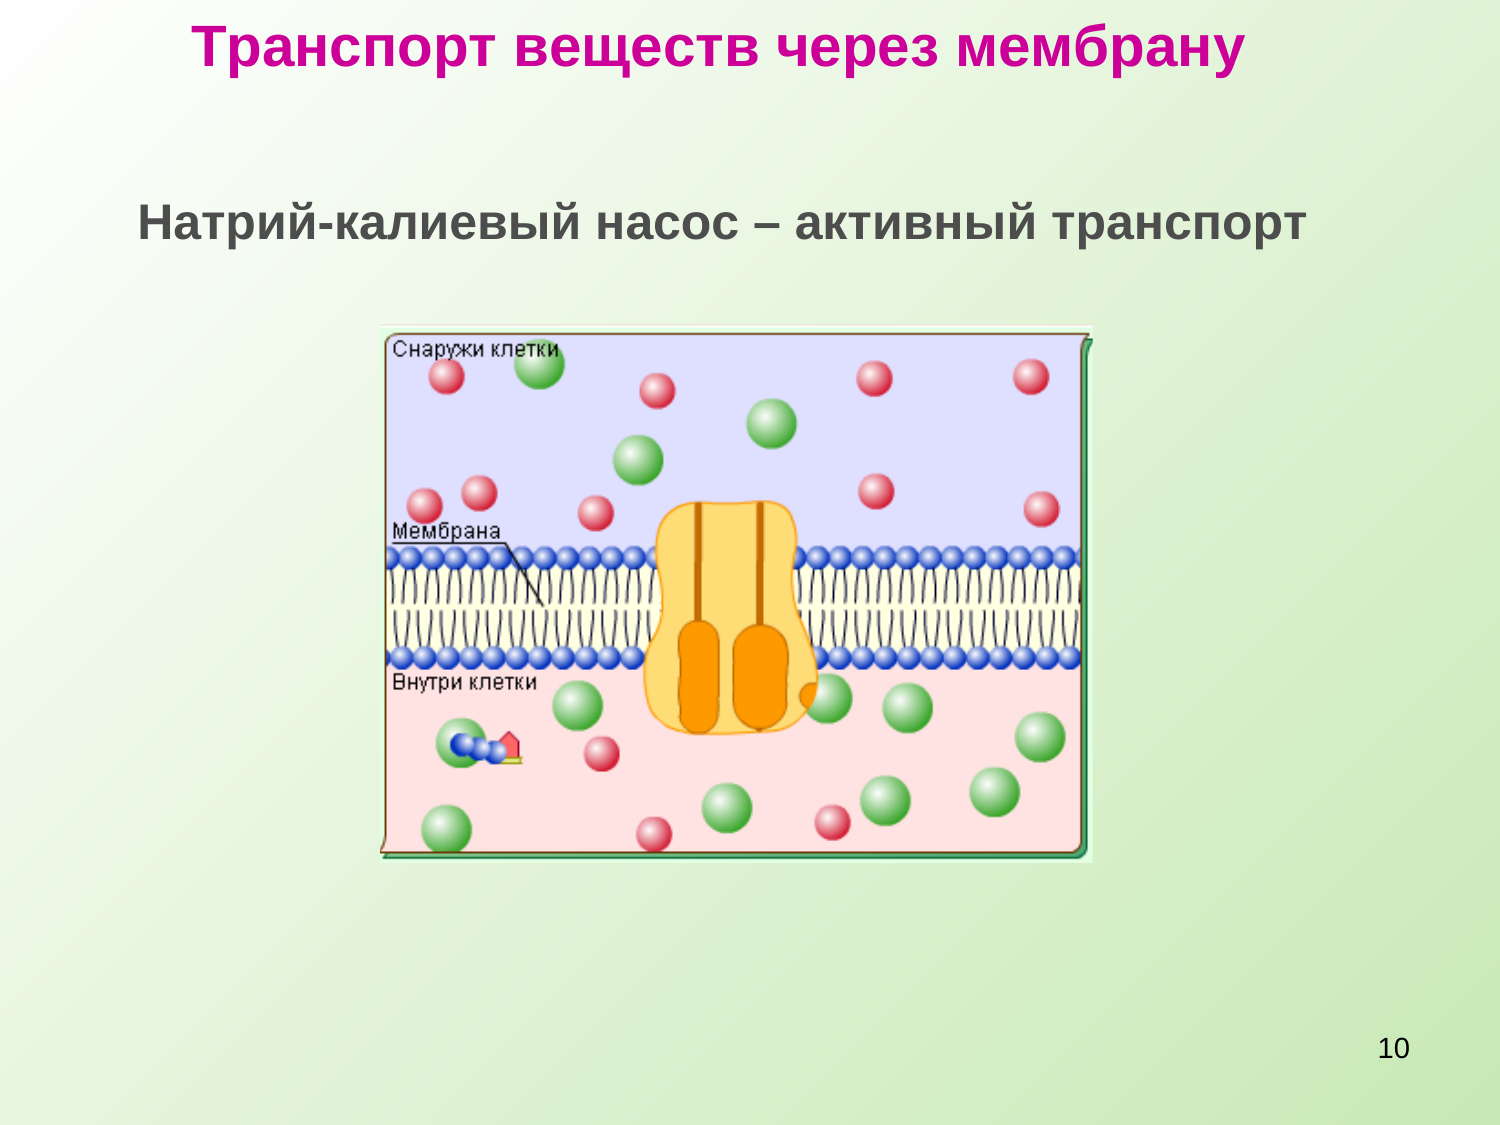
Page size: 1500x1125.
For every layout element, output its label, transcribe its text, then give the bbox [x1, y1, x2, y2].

text_box Транспорт веществ через мембрану [112, 0, 1326, 86]
picture [380, 324, 1093, 863]
text_box Натрий-калиевый насос – активный транспорт [122, 181, 1324, 257]
